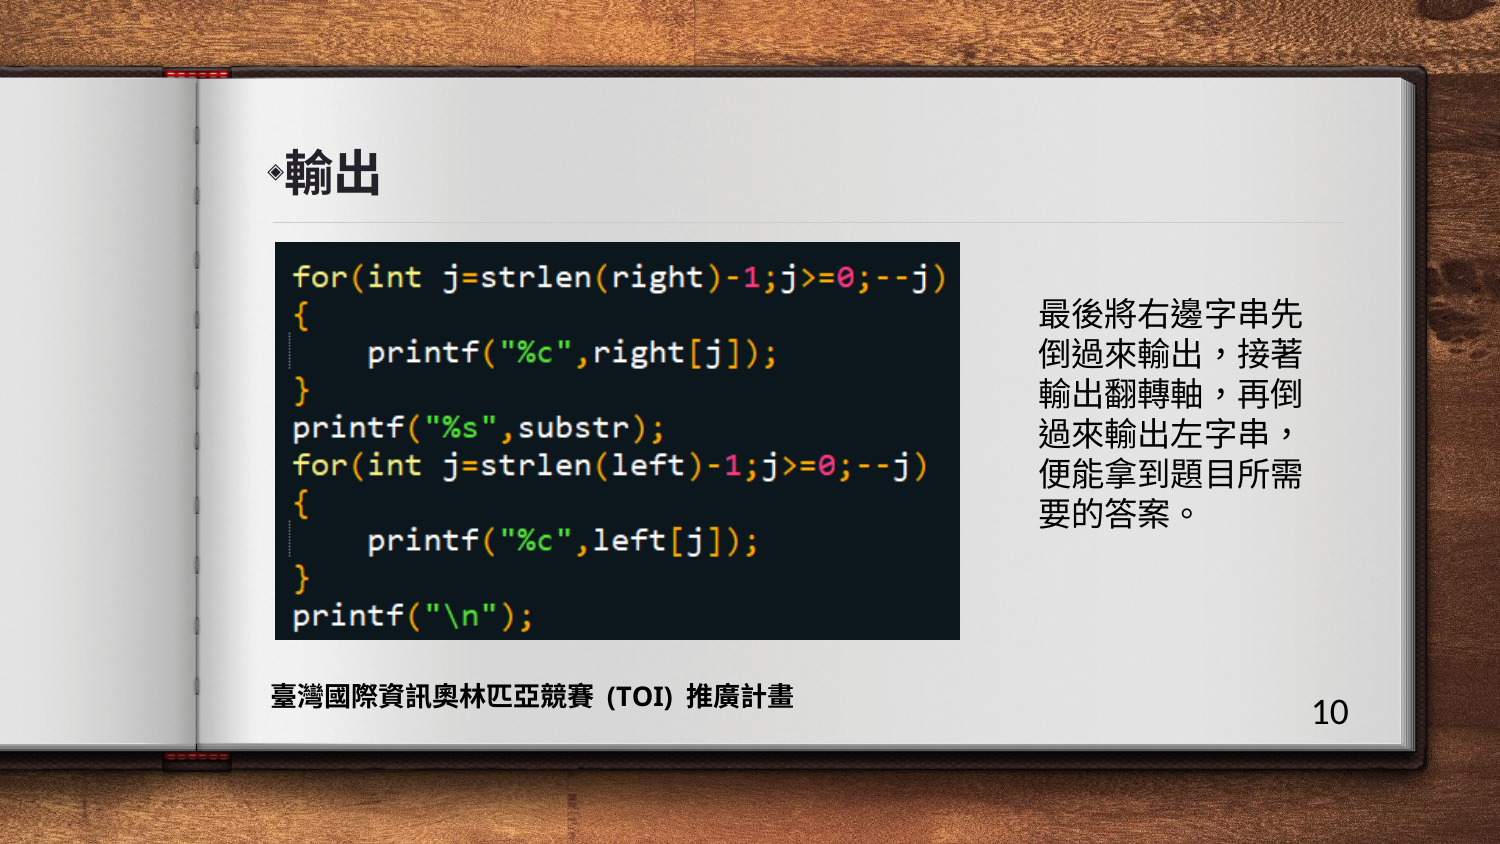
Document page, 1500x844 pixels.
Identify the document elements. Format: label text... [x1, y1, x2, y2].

text_box [1295, 672, 1386, 737]
picture [275, 242, 960, 640]
list 輸出 [252, 126, 1183, 216]
text_box 最後將右邊字串先倒過來輸出，接著輸出翻轉軸，再倒過來輸出左字串，便能拿到題目所需要的答案。 [1023, 285, 1341, 544]
